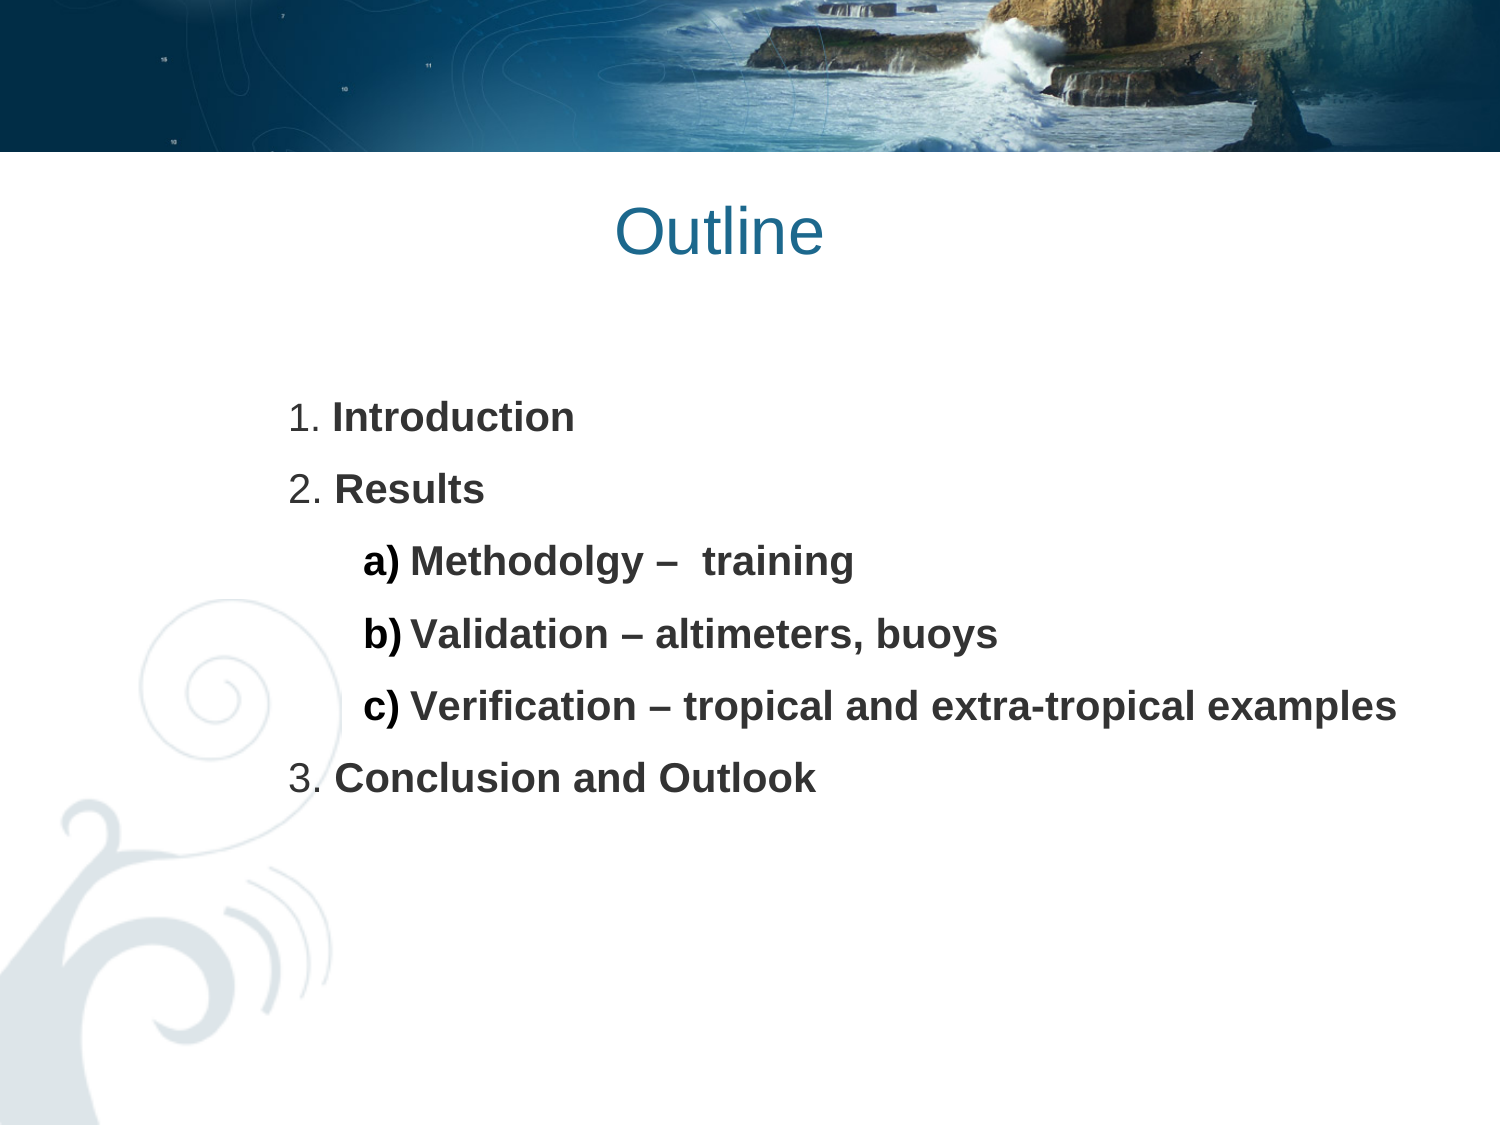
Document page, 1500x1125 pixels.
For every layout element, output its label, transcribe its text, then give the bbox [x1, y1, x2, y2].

picture [0, 0, 1500, 152]
text_box 1. Introduction 2. Results Methodolgy – training Validation – altimeters, buoys Verification – tropical and extra-tropical examples 3. Conclusion and Outlook [273, 379, 1500, 833]
text_box Outline [324, 178, 1152, 333]
picture [0, 599, 342, 1125]
